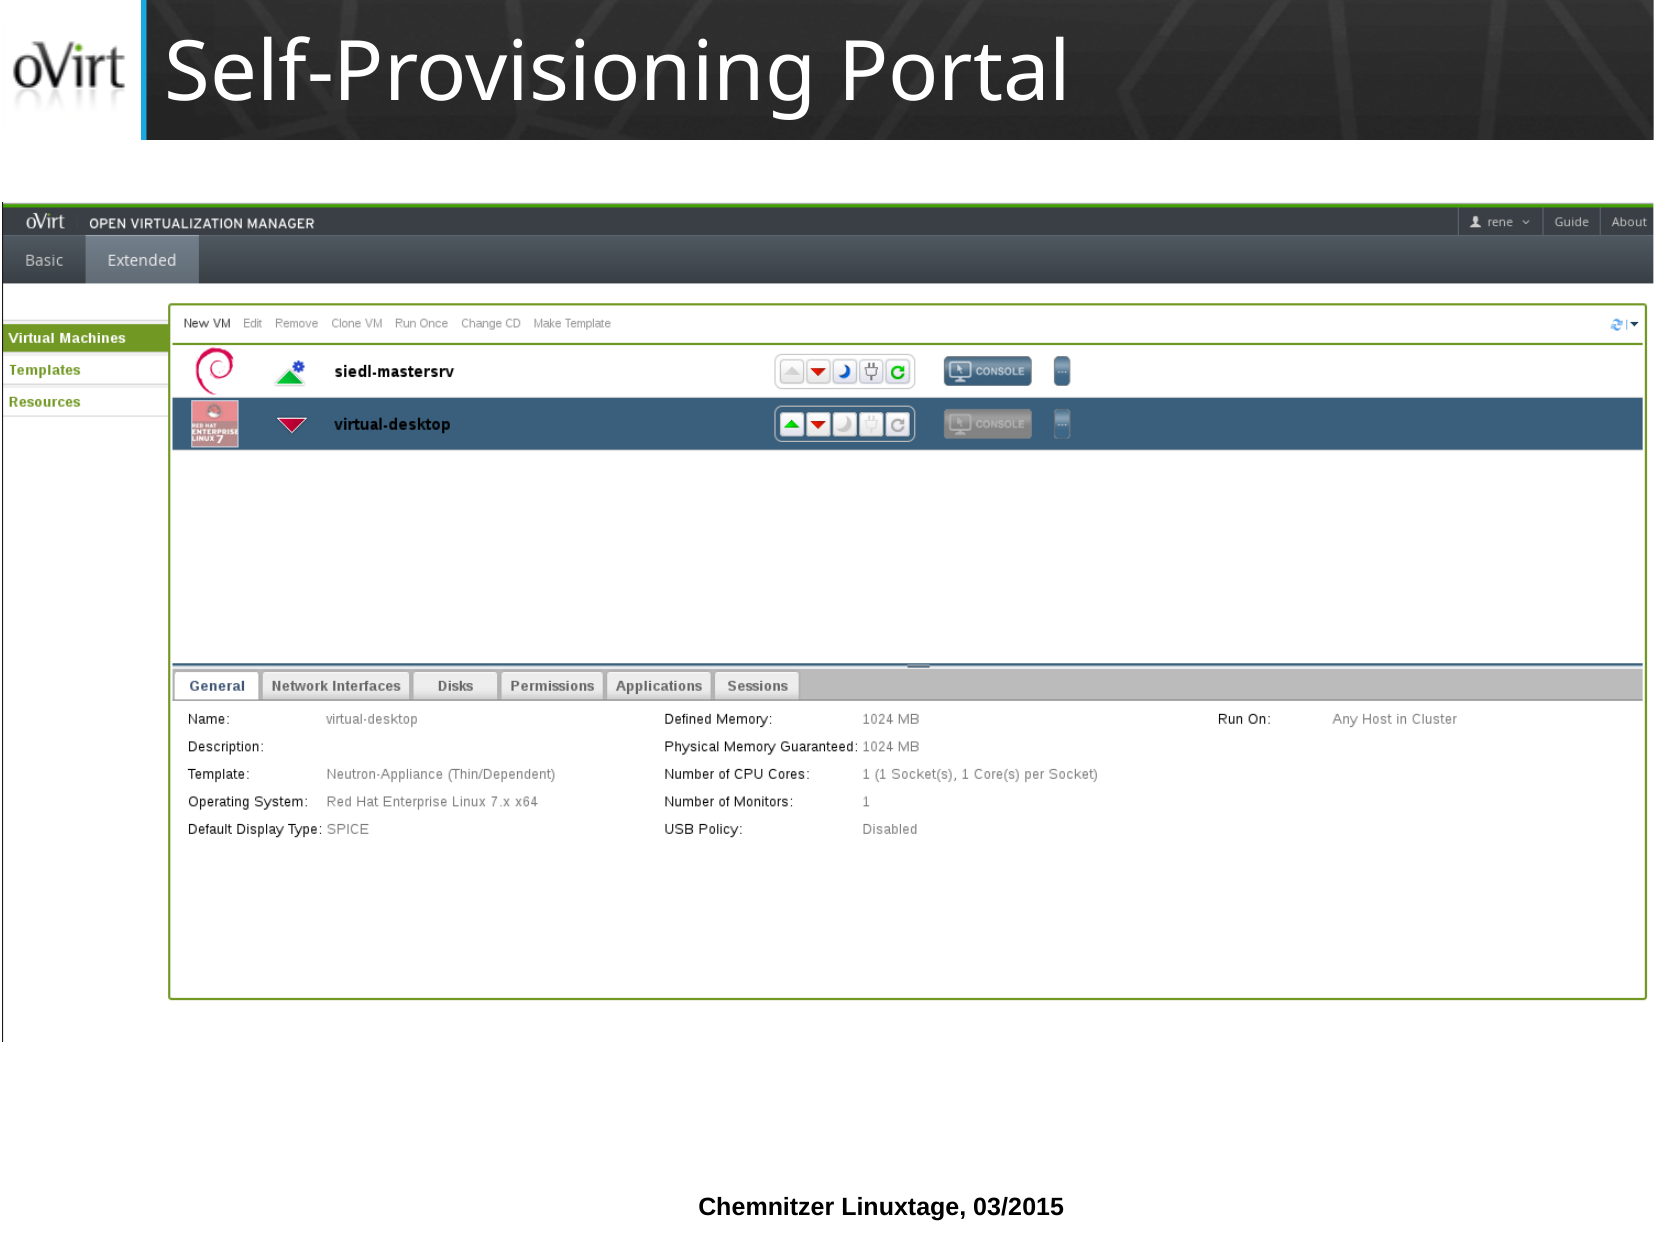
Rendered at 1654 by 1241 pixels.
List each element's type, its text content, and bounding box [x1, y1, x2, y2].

title Self-Provisioning Portal [164, 18, 1653, 119]
picture [2, 202, 1654, 1042]
picture [0, 0, 1654, 140]
